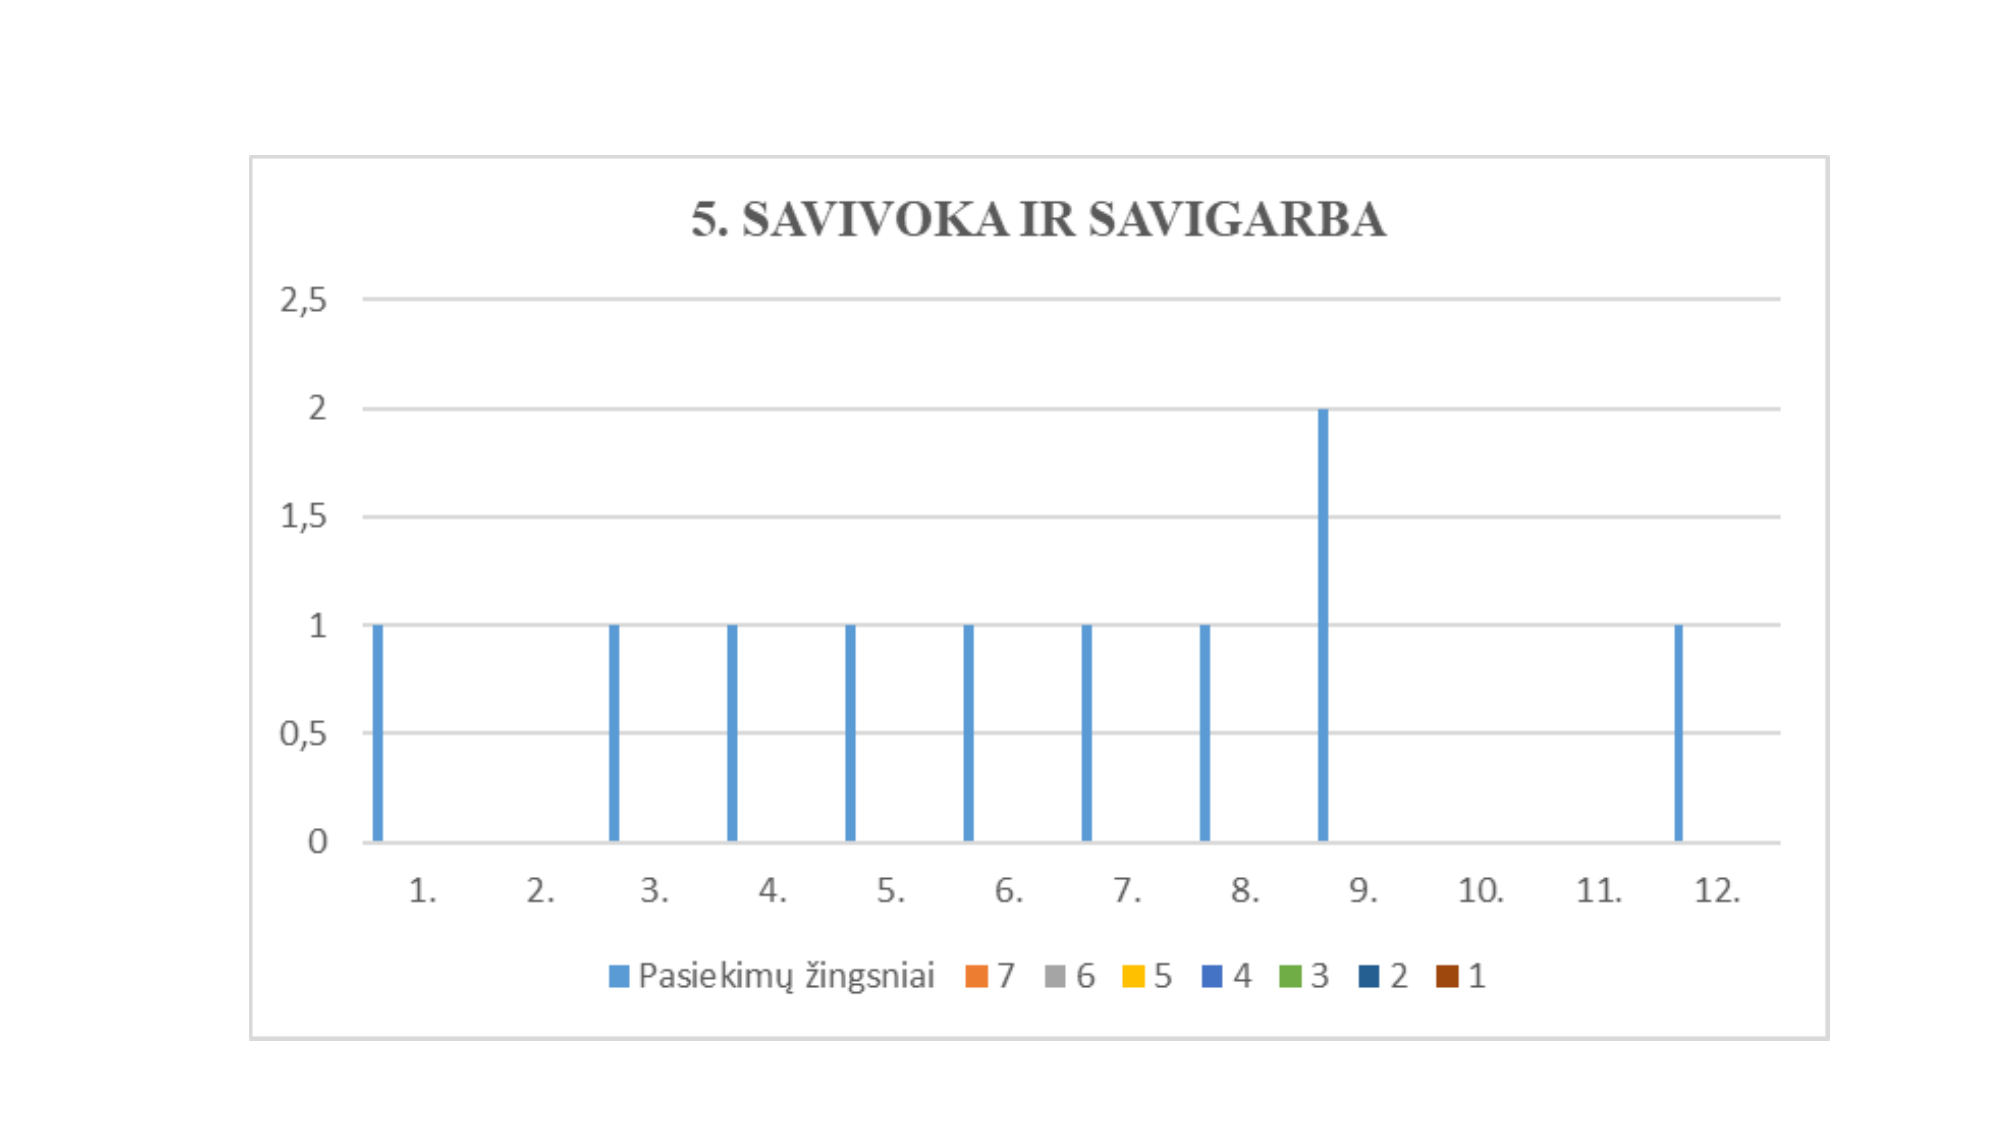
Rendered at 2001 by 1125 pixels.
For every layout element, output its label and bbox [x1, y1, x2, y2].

picture [249, 155, 1830, 1042]
